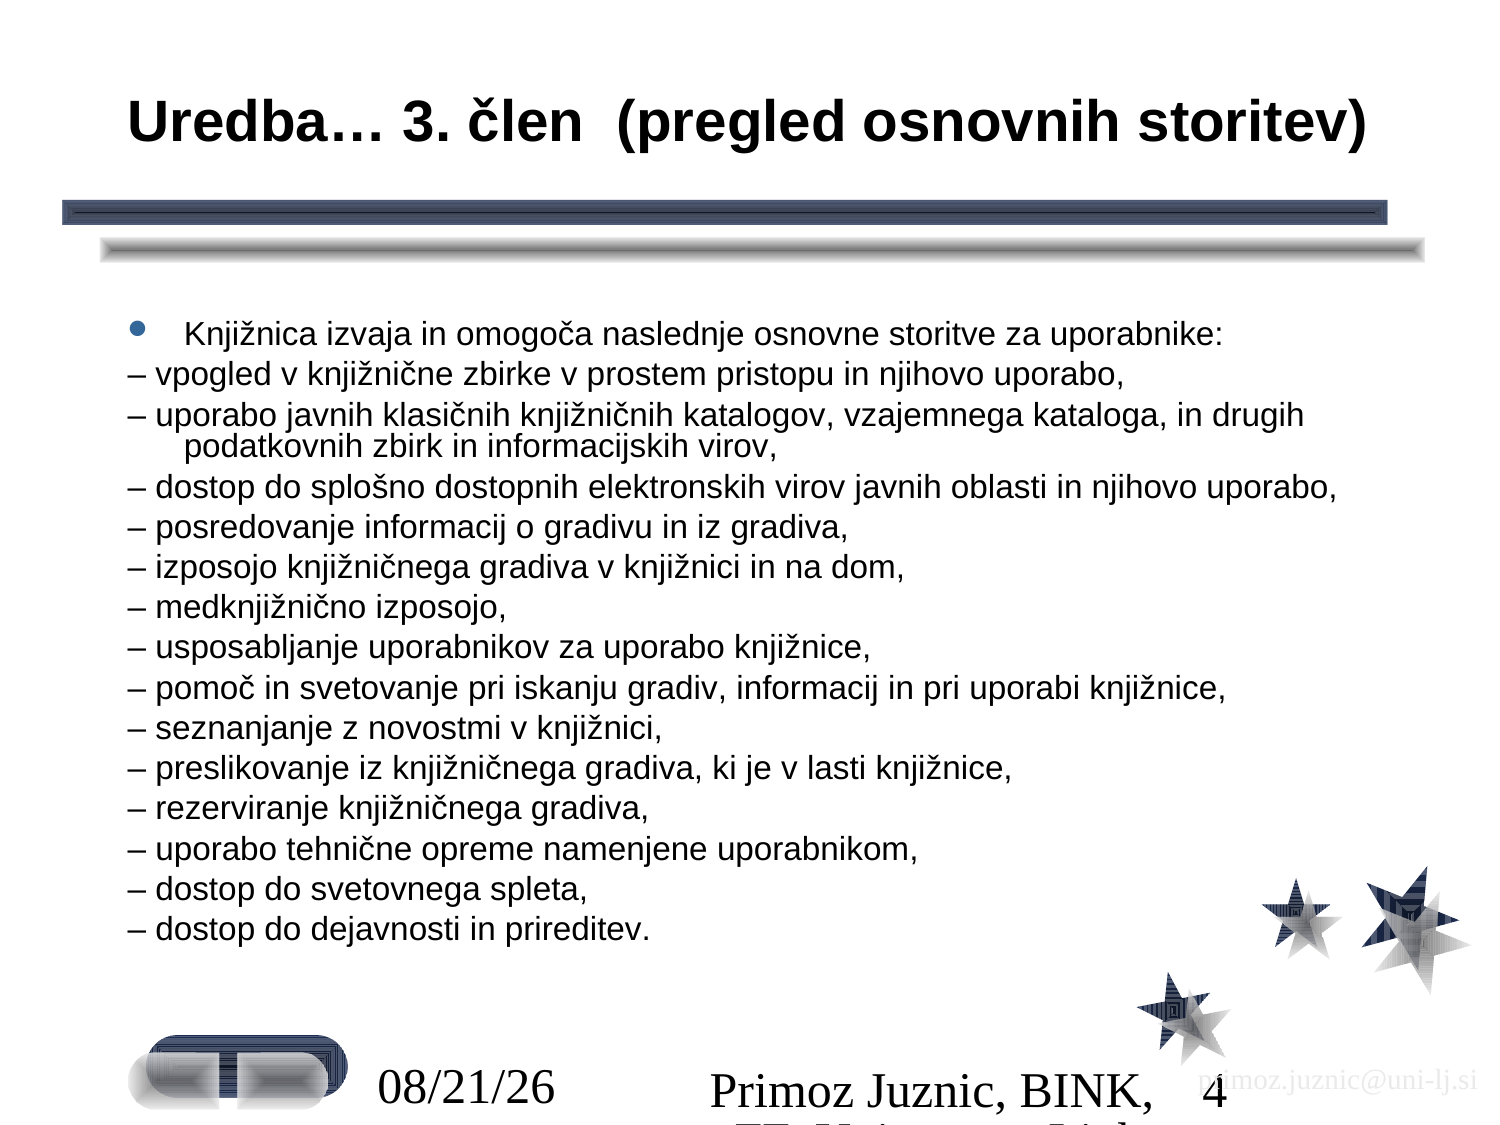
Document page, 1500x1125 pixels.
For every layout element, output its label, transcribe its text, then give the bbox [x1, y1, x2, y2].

list Knjižnica izvaja in omogoča naslednje osnovne storitve za uporabnike: – vpogled v knjižnične zbirke v prostem pristopu in njihovo uporabo, – uporabo javnih klasičnih knjižničnih katalogov, vzajemnega kataloga, in drugih podatkovnih zbirk in informacijskih virov, – dostop do splošno dostopnih elektronskih virov javnih oblasti in njihovo uporabo, – posredovanje informacij o gradivu in iz gradiva, – izposojo knjižničnega gradiva v knjižnici in na dom, – medknjižnično izposojo, – usposabljanje uporabnikov za uporabo knjižnice, – pomoč in svetovanje pri iskanju gradiv, informacij in pri uporabi knjižnice, – seznanjanje z novostmi v knjižnici, – preslikovanje iz knjižničnega gradiva, ki je v lasti knjižnice, – rezerviranje knjižničnega gradiva, – uporabo tehnične opreme namenjene uporabnikom, – dostop do svetovnega spleta, – dostop do dejavnosti in prireditev. [112, 312, 1388, 995]
title Uredba… 3. člen (pregled osnovnih storitev) [112, 37, 1388, 161]
